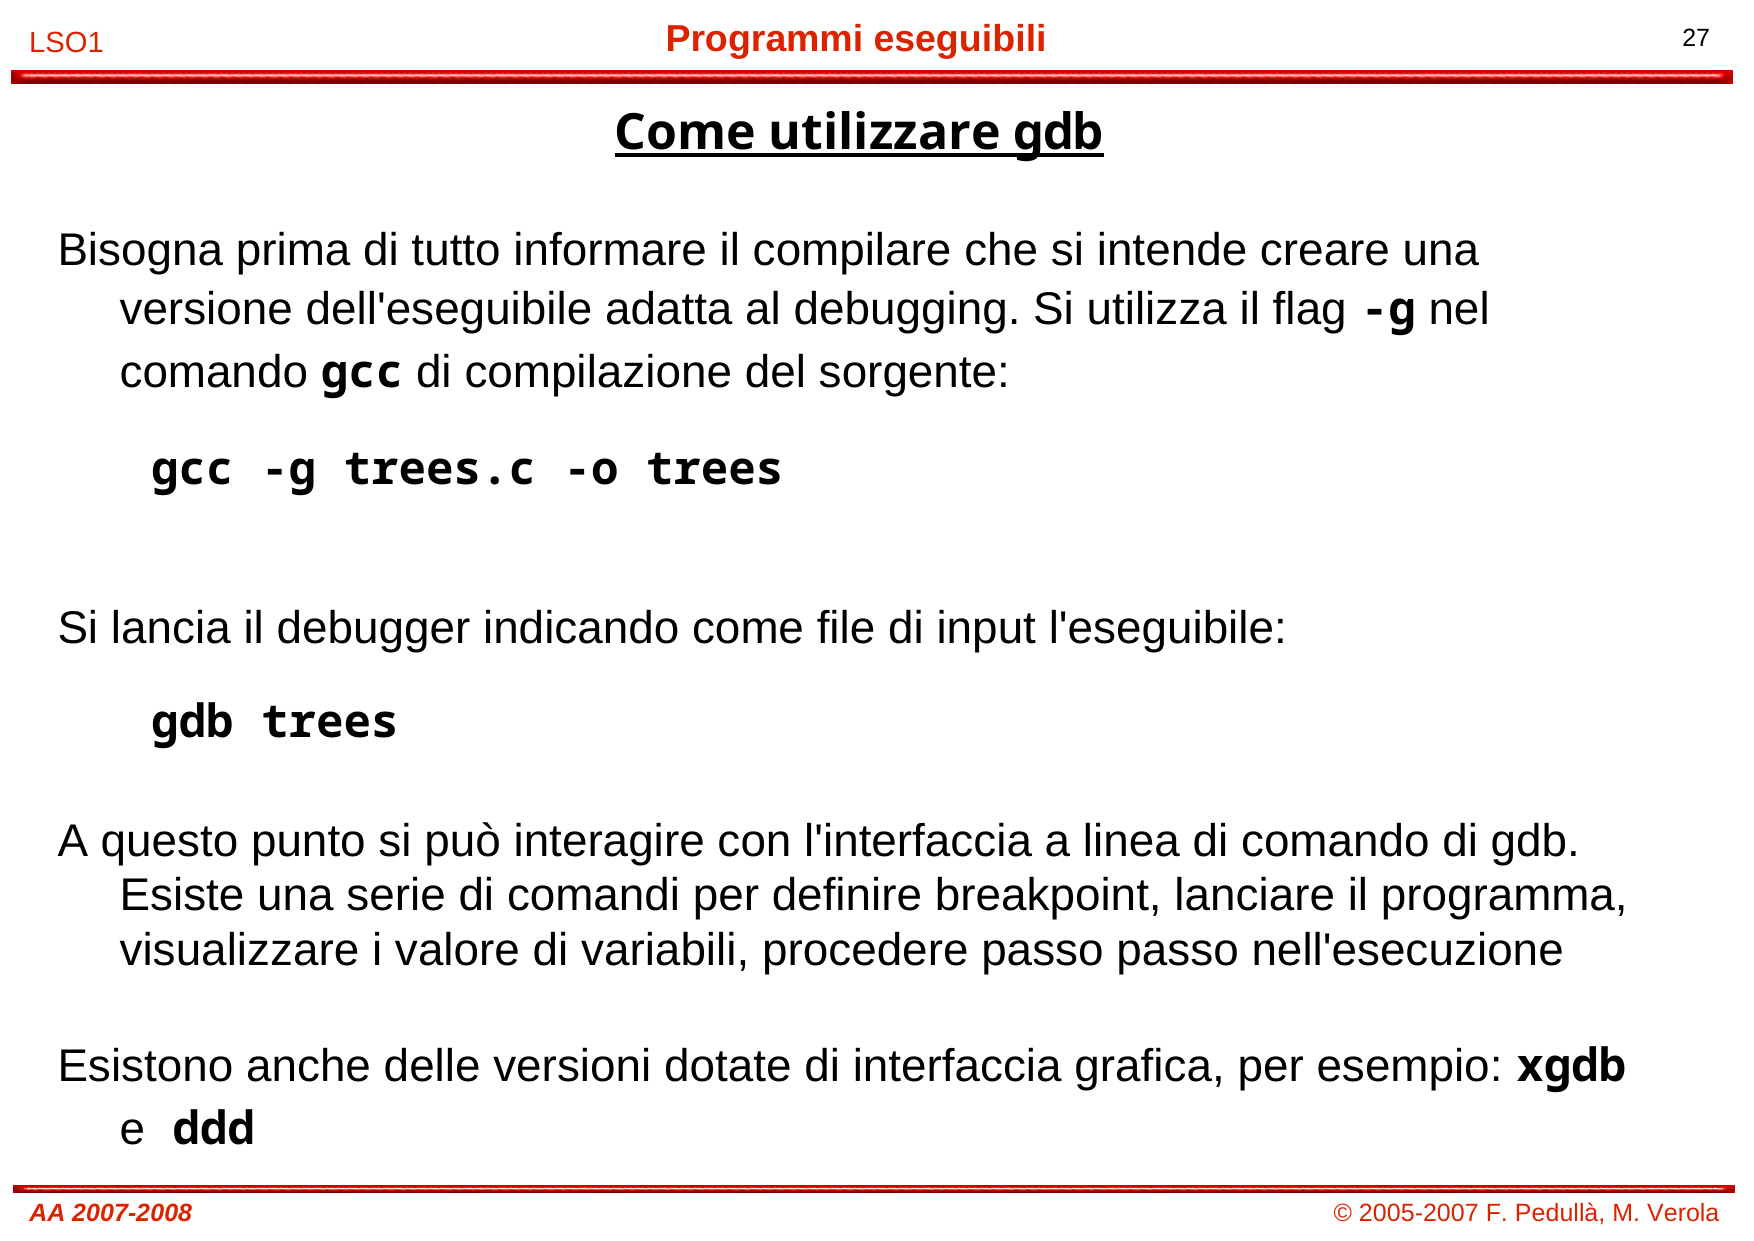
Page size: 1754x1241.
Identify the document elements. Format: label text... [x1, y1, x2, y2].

title Come utilizzare gdb [372, 84, 1347, 180]
picture [11, 70, 1733, 84]
list Bisogna prima di tutto informare il compilare che si intende creare una versione dell'eseguibile adatta al debugging. Si utilizza il flag -g nel comando gcc di compilazione del sorgente: gcc -g trees.c -o trees Si lancia il debugger indicando come file di input l'eseguibile: gdb trees A questo punto si può interagire con l'interfaccia a linea di comando di gdb. Esiste una serie di comandi per definire breakpoint, lanciare il programma, visualizzare i valore di variabili, procedere passo passo nell'esecuzione Esistono anche delle versioni dotate di interfaccia grafica, per esempio: xgdb e ddd [40, 212, 1678, 1097]
picture [13, 1185, 1735, 1193]
